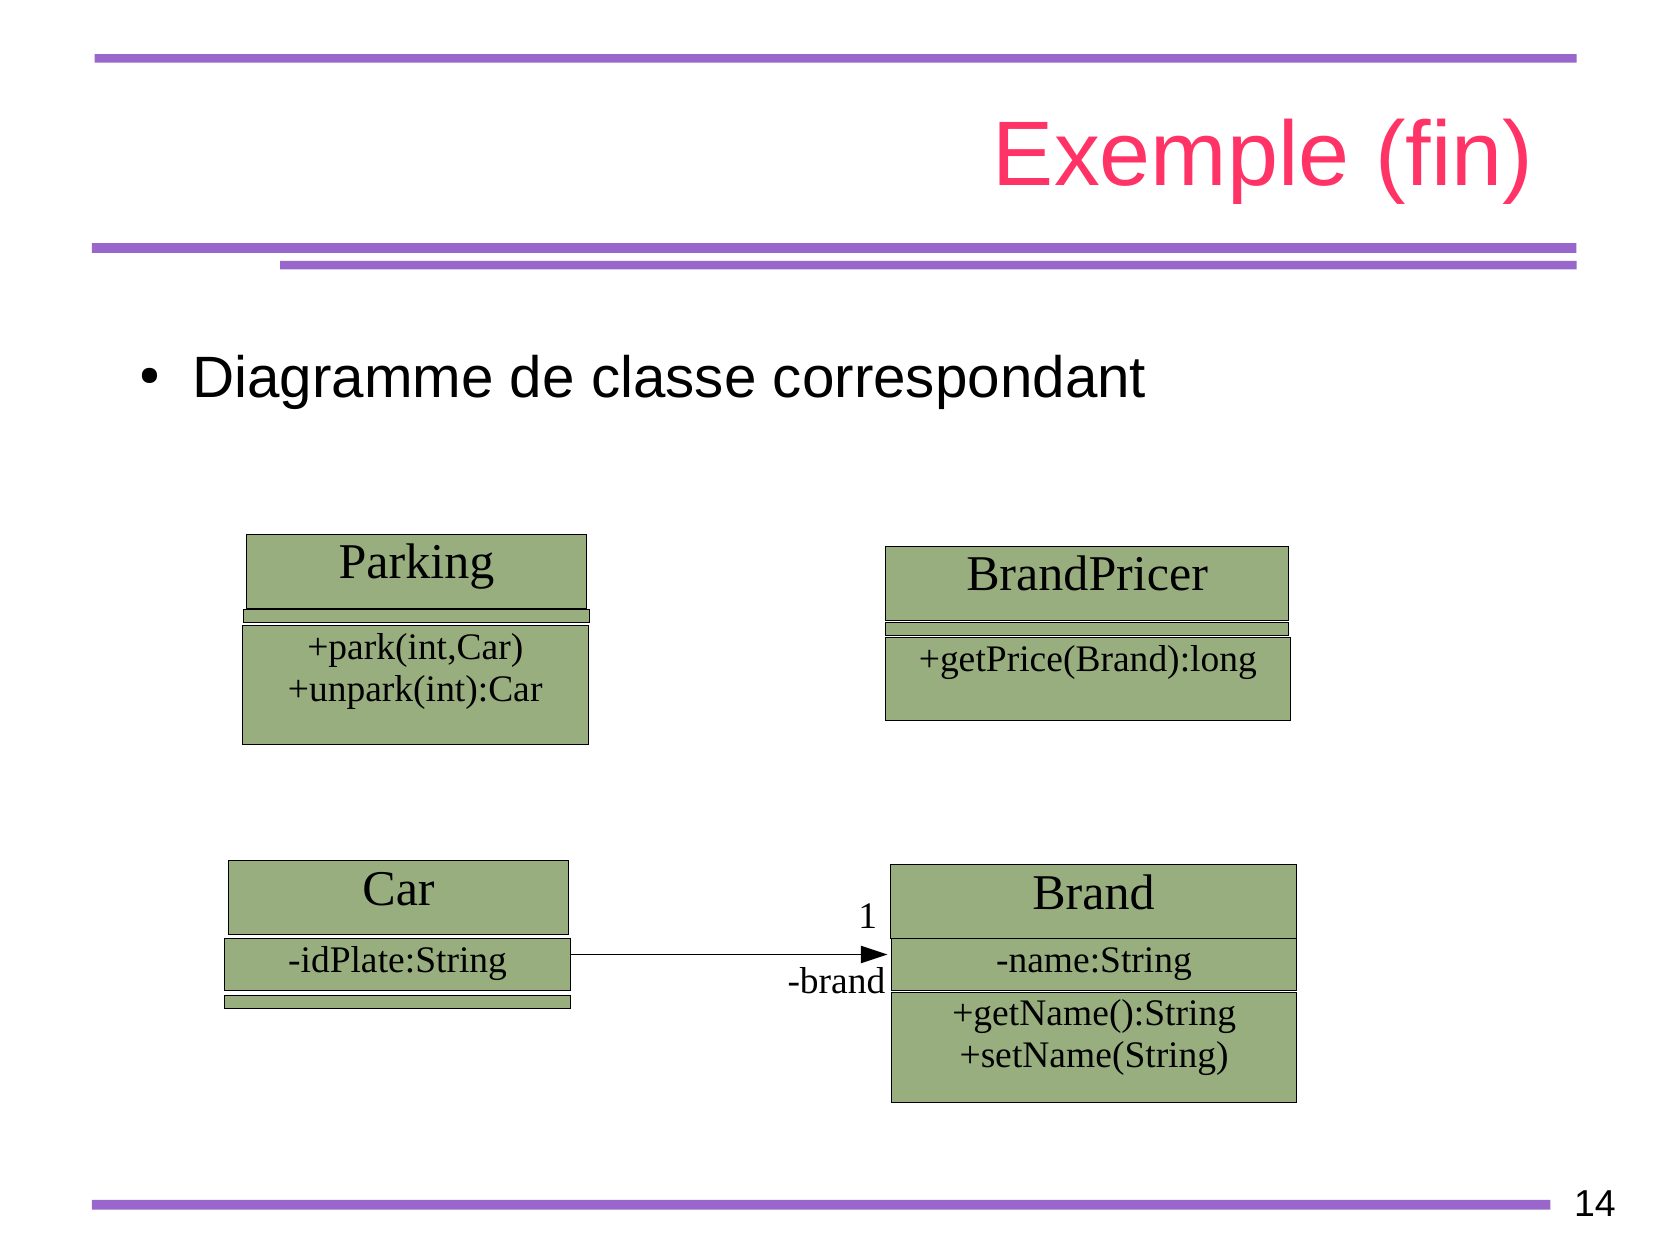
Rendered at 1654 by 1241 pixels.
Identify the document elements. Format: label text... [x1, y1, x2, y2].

text_box Car [228, 860, 569, 935]
text_box -brand [787, 960, 886, 1003]
text_box Brand [890, 864, 1297, 939]
text_box [224, 995, 571, 1009]
text_box -idPlate:String [224, 938, 571, 991]
text_box [243, 609, 590, 623]
text_box +getName():String +setName(String) [891, 992, 1297, 1103]
title Exemple (fin) [121, 49, 1534, 257]
text_box BrandPricer [885, 546, 1289, 621]
text_box +park(int,Car) +unpark(int):Car [242, 625, 589, 745]
text_box Parking [246, 534, 587, 609]
text_box -name:String [891, 938, 1297, 991]
text_box +getPrice(Brand):long [885, 637, 1291, 721]
list Diagramme de classe correspondant [121, 344, 1534, 445]
text_box [885, 622, 1289, 636]
text_box 1 [858, 895, 878, 938]
